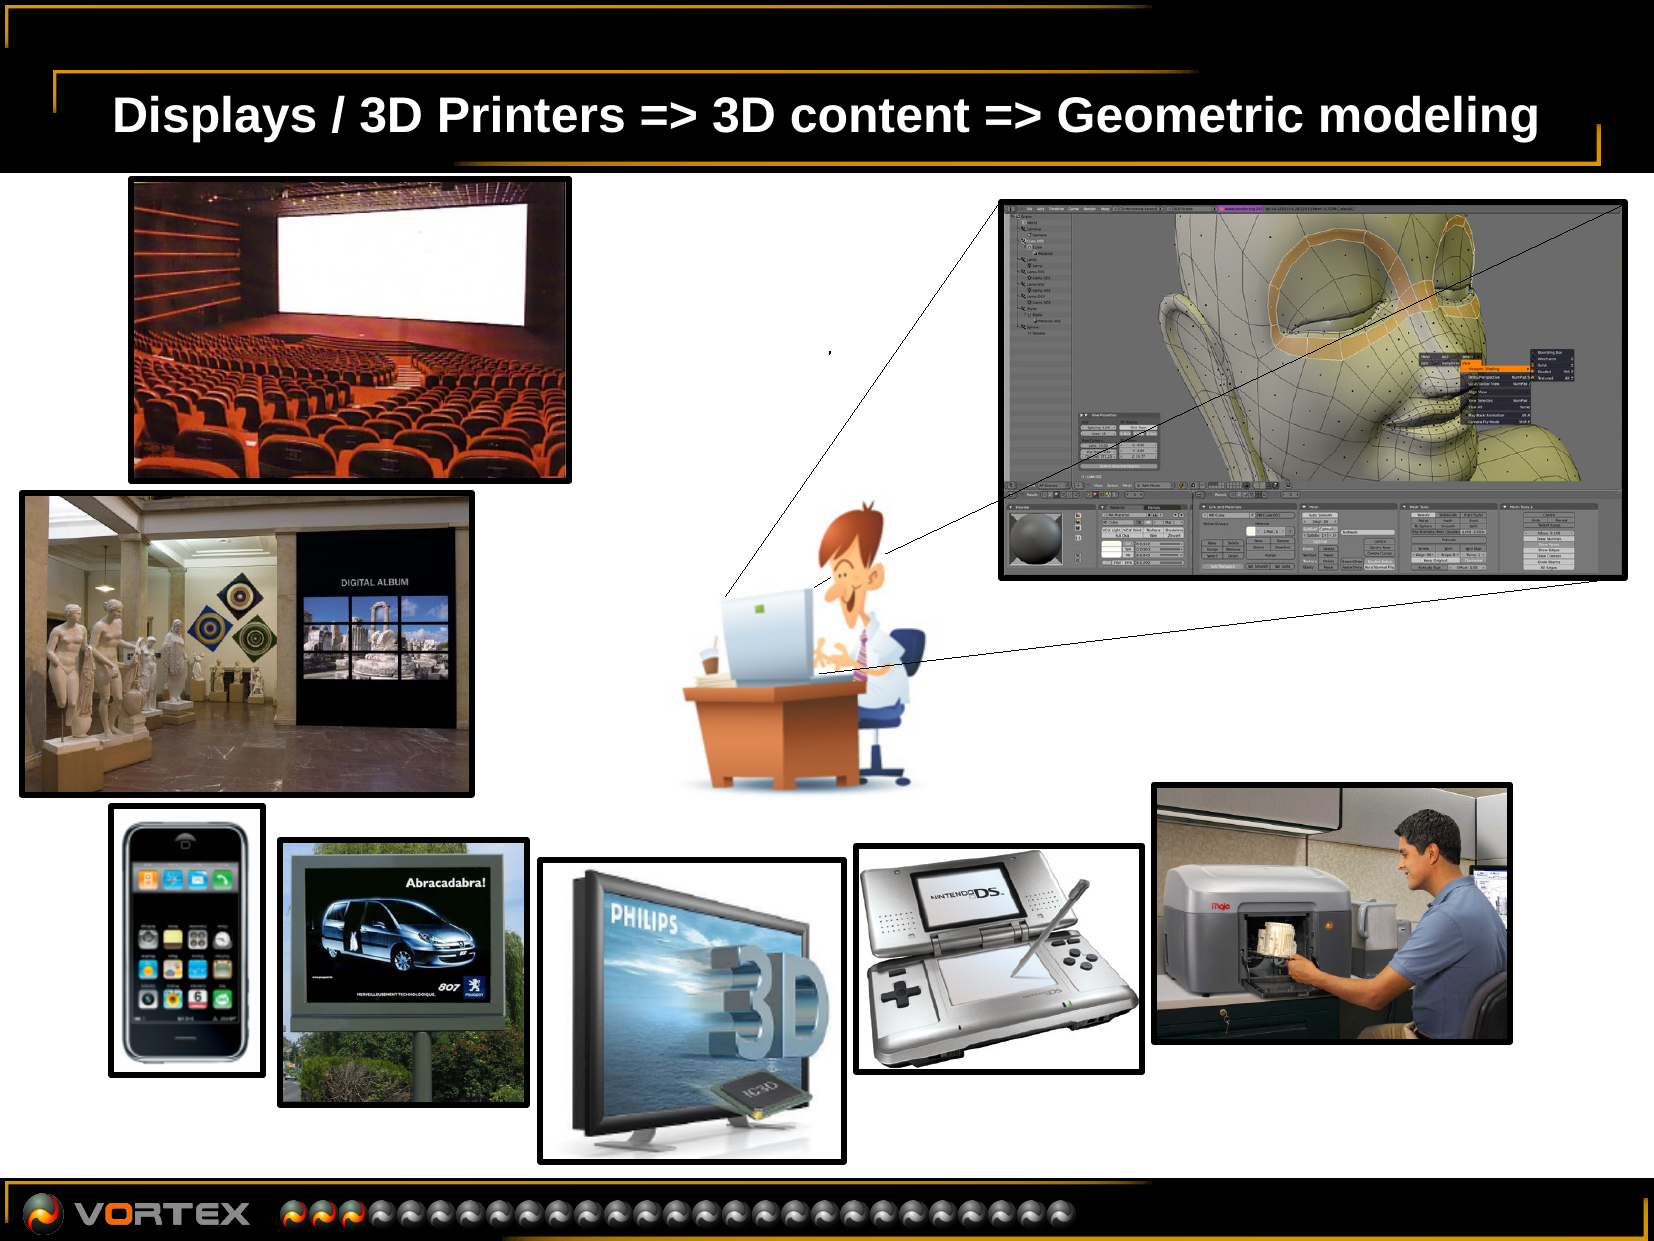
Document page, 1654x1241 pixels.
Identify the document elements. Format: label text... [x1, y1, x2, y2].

title Displays / 3D Printers => 3D content => Geometric modeling [82, 49, 1571, 182]
picture [5, 5, 1152, 48]
picture [1156, 787, 1507, 1039]
picture [1004, 205, 1622, 575]
picture [134, 182, 567, 478]
picture [282, 843, 525, 1102]
picture [24, 496, 469, 792]
picture [543, 862, 841, 1159]
picture [114, 809, 260, 1073]
picture [617, 458, 991, 832]
picture [858, 848, 1140, 1069]
picture [5, 1181, 1648, 1241]
picture [53, 70, 82, 113]
picture [1571, 124, 1601, 166]
